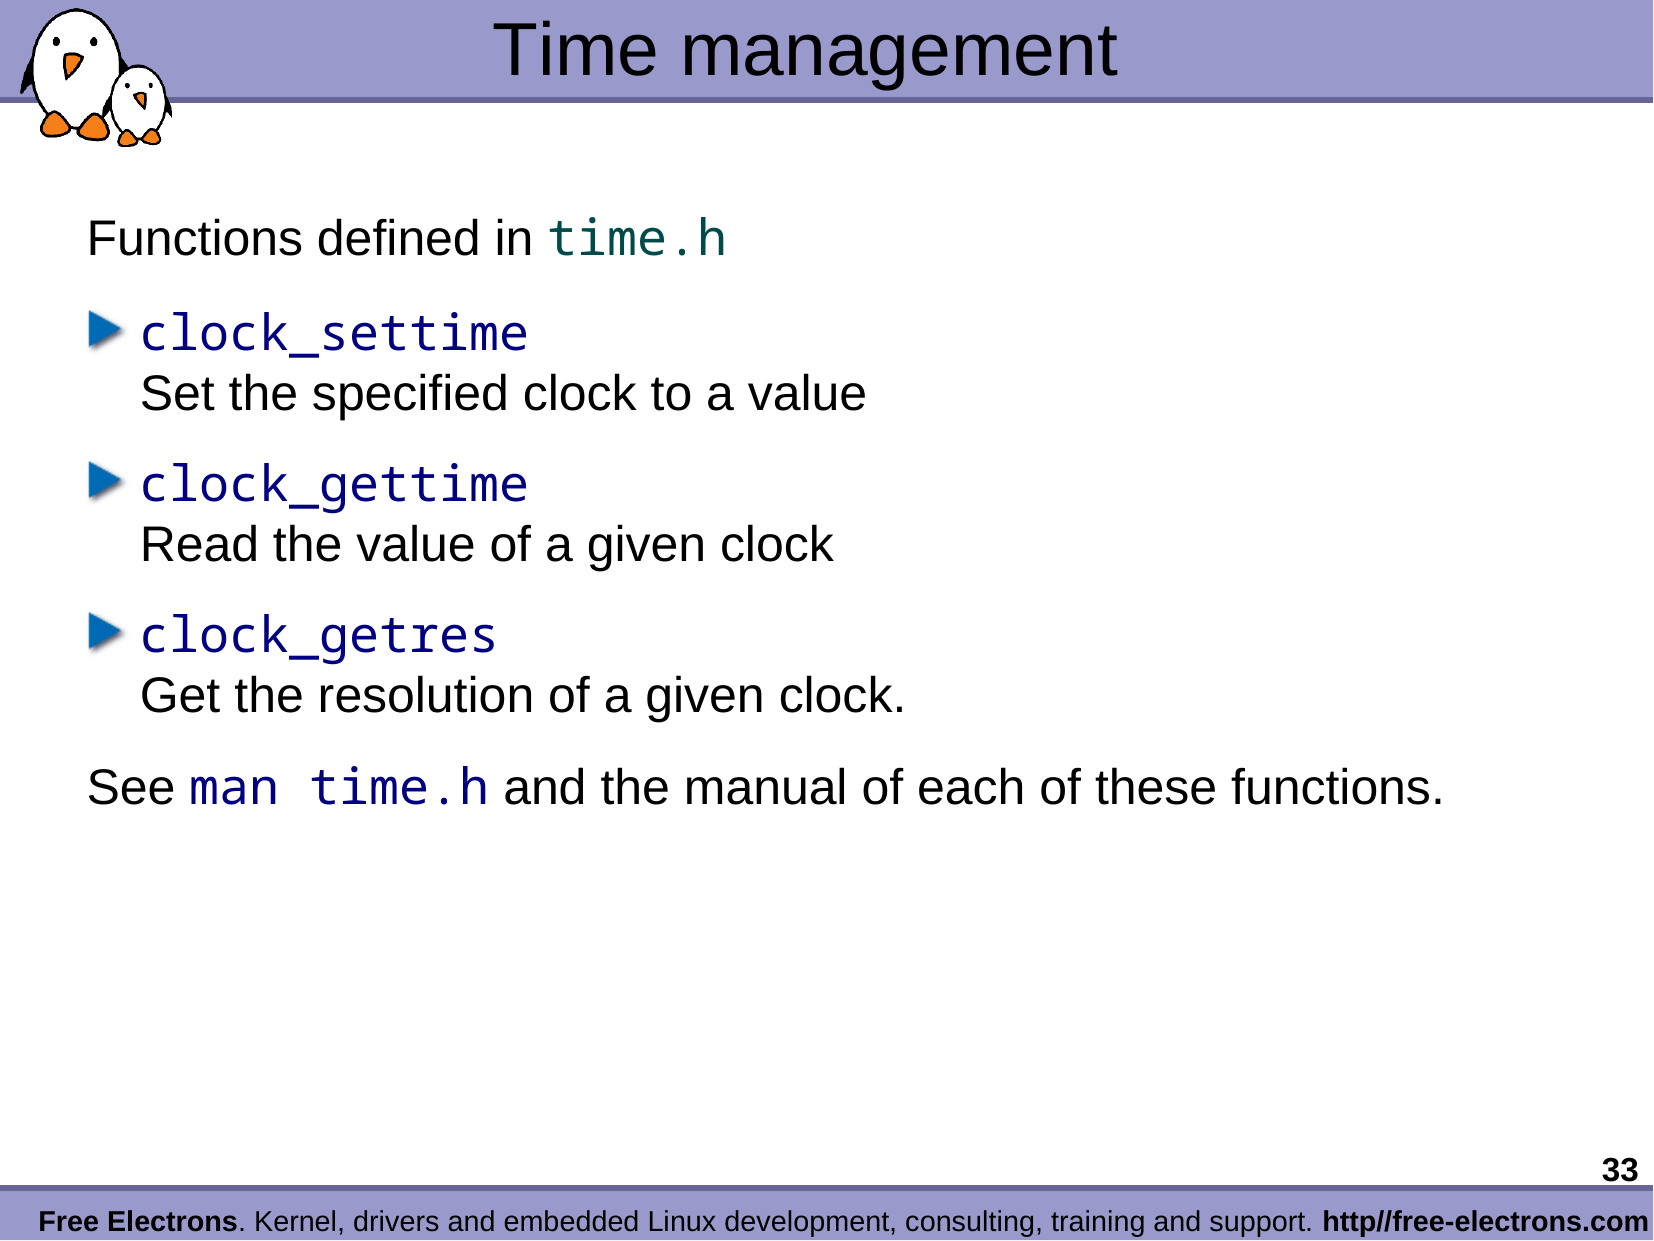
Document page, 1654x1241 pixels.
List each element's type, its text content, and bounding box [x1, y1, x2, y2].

title Time management [60, 0, 1551, 100]
picture [20, 8, 172, 147]
list Functions defined in time.h clock_settime Set the specified clock to a value clock_gettime Read the value of a given clock clock_getres Get the resolution of a given clock. See man time.h and the manual of each of these functions. [68, 201, 1592, 1118]
